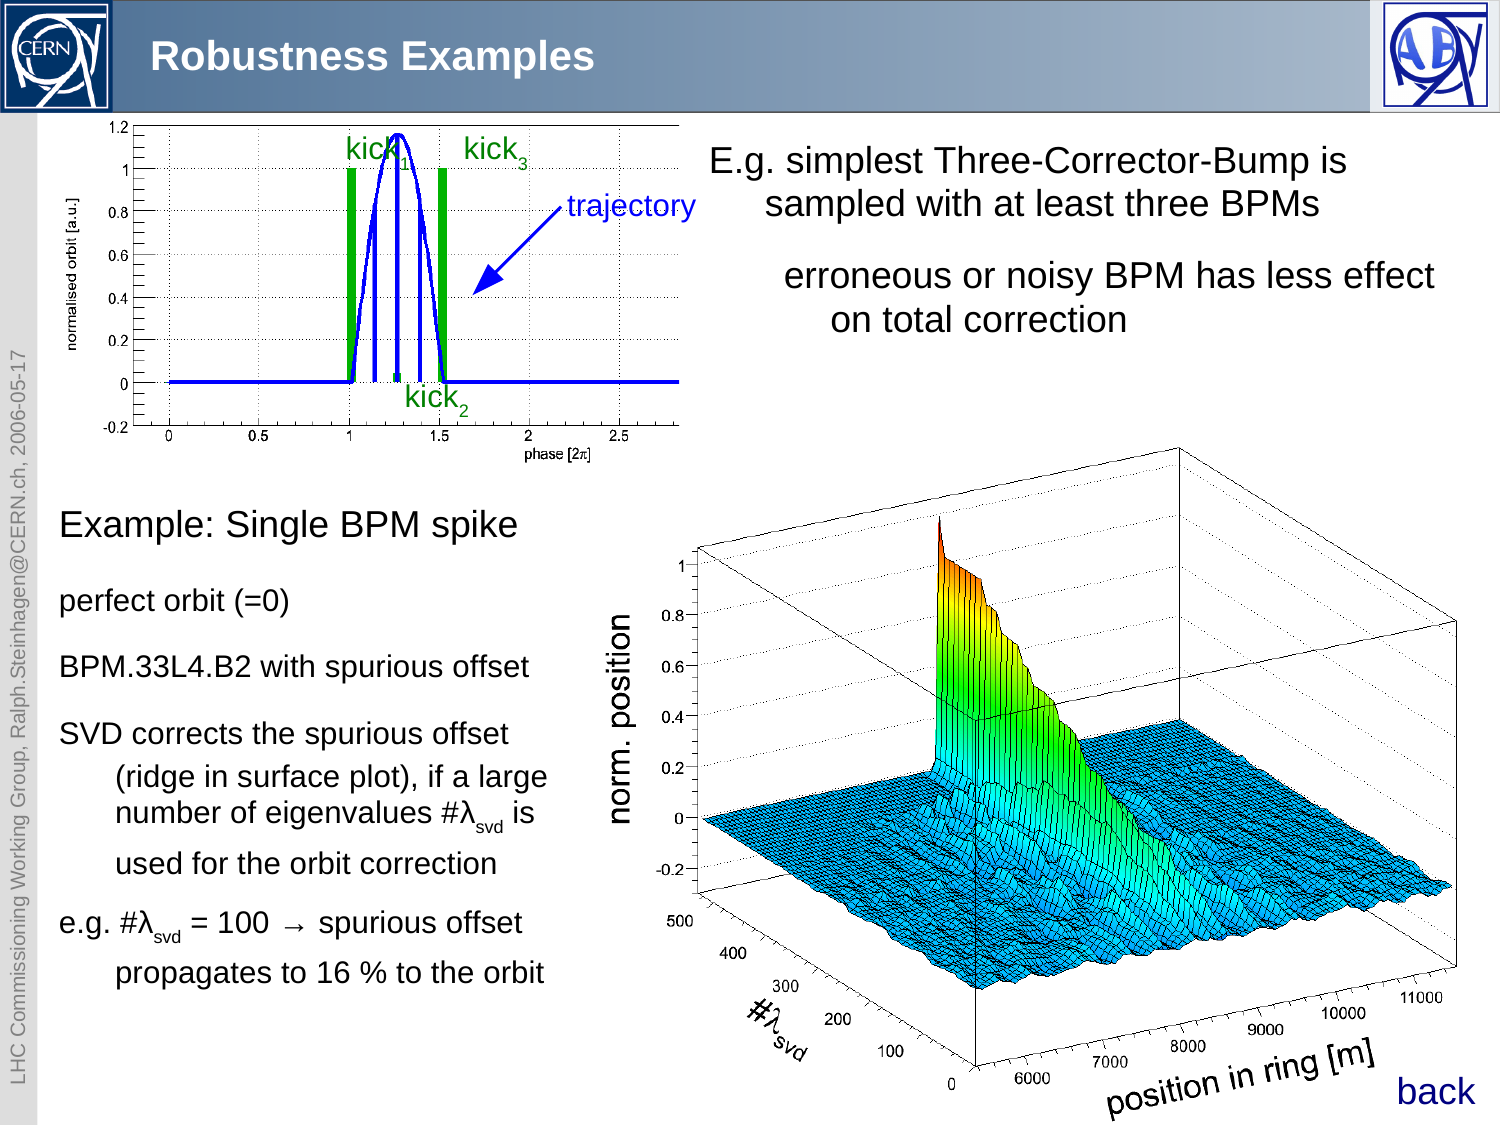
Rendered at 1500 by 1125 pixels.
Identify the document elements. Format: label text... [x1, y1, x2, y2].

picture [0, 0, 113, 113]
picture [59, 118, 1481, 1122]
text_box back [1381, 1062, 1500, 1120]
text_box kick3 [448, 124, 543, 182]
list E.g. simplest Three-Corrector-Bump is sampled with at least three BPMs erroneous or noisy BPM has less effect on total correction [708, 137, 1438, 443]
picture [1382, 1, 1489, 108]
title Robustness Examples [150, 0, 1201, 113]
text_box kick1 [330, 124, 425, 182]
list Example: Single BPM spike perfect orbit (=0) BPM.33L4.B2 with spurious offset SVD corrects the spurious offset (ridge in surface plot), if a large number of eigenvalues #λsvd is used for the orbit correction e.g. #λsvd = 100 → spurious offset propagates to 16 % to the orbit [59, 501, 591, 1093]
text_box kick2 [389, 372, 484, 430]
text_box trajectory [552, 181, 712, 231]
